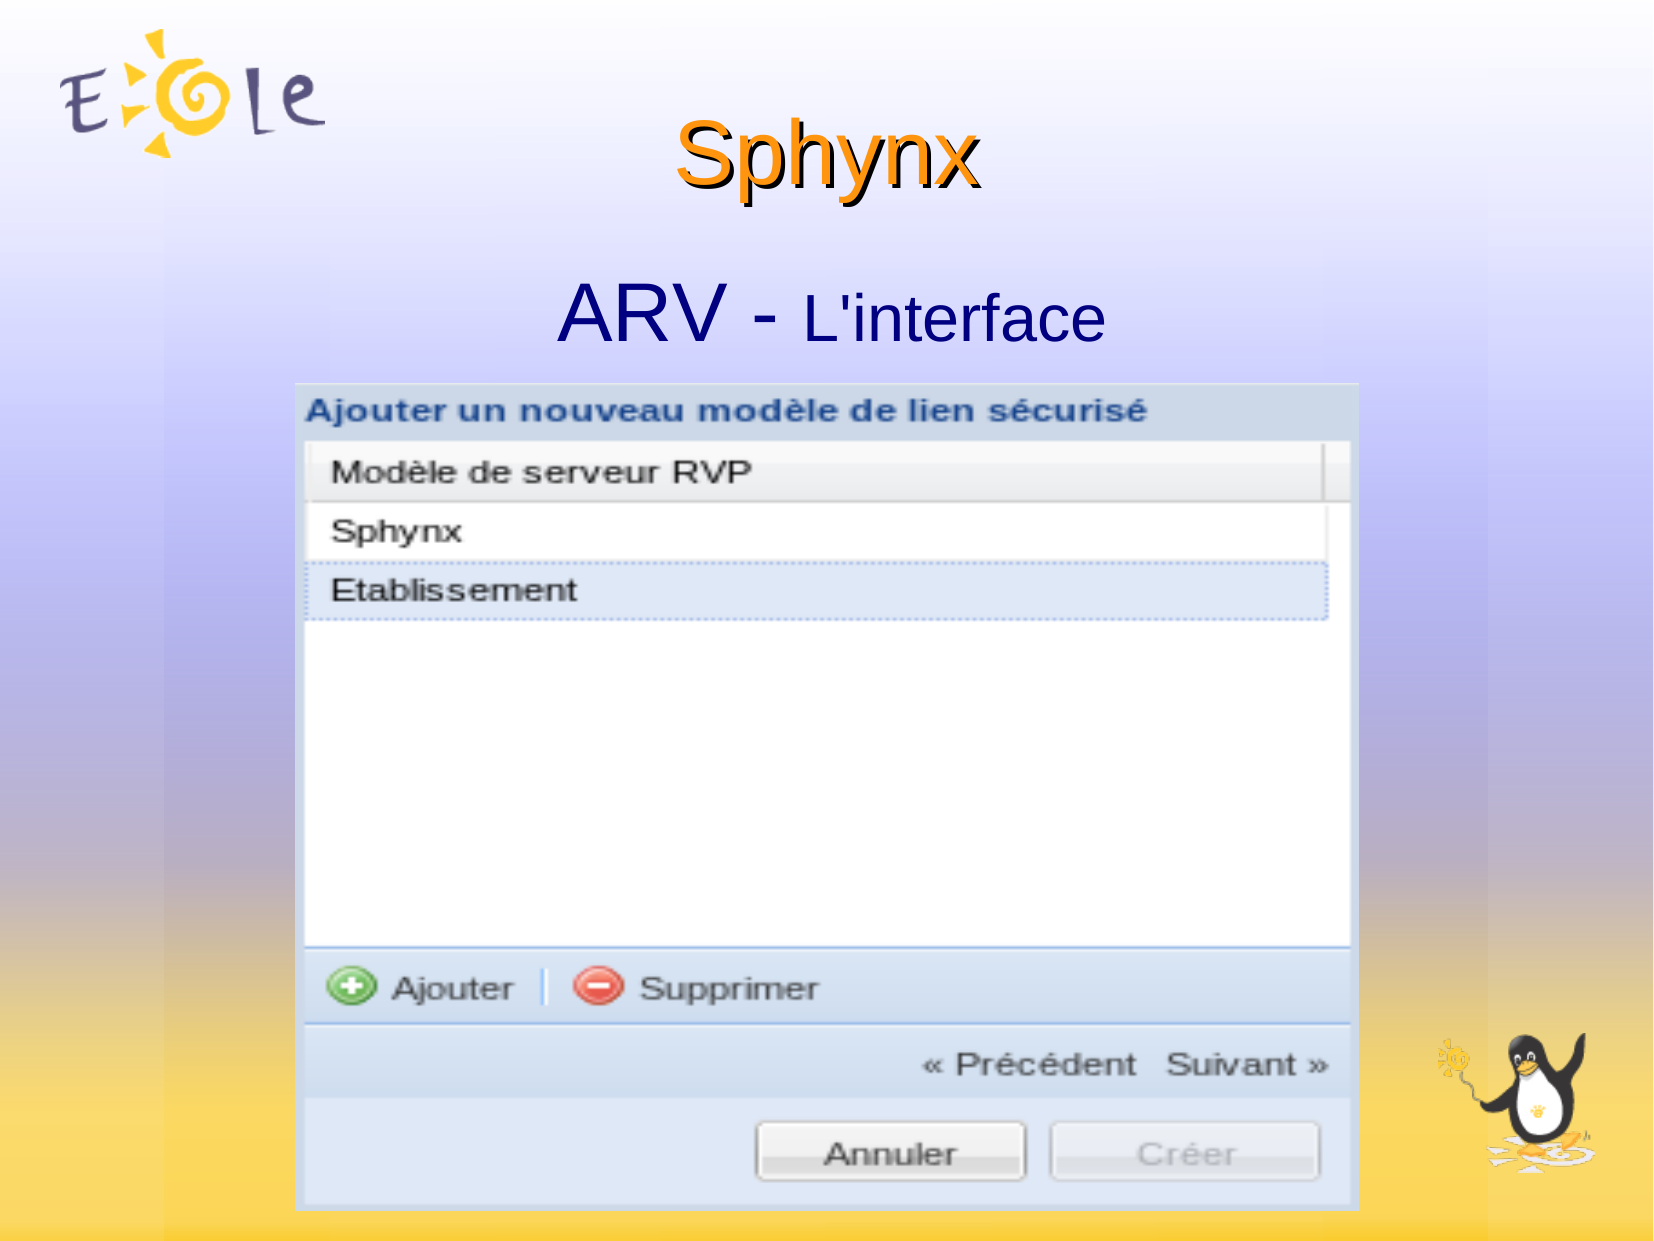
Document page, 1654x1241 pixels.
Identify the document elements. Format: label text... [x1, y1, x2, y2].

title Sphynx [82, 49, 1571, 257]
picture [0, 0, 1654, 1241]
list ARV - L'interface [88, 265, 1577, 382]
